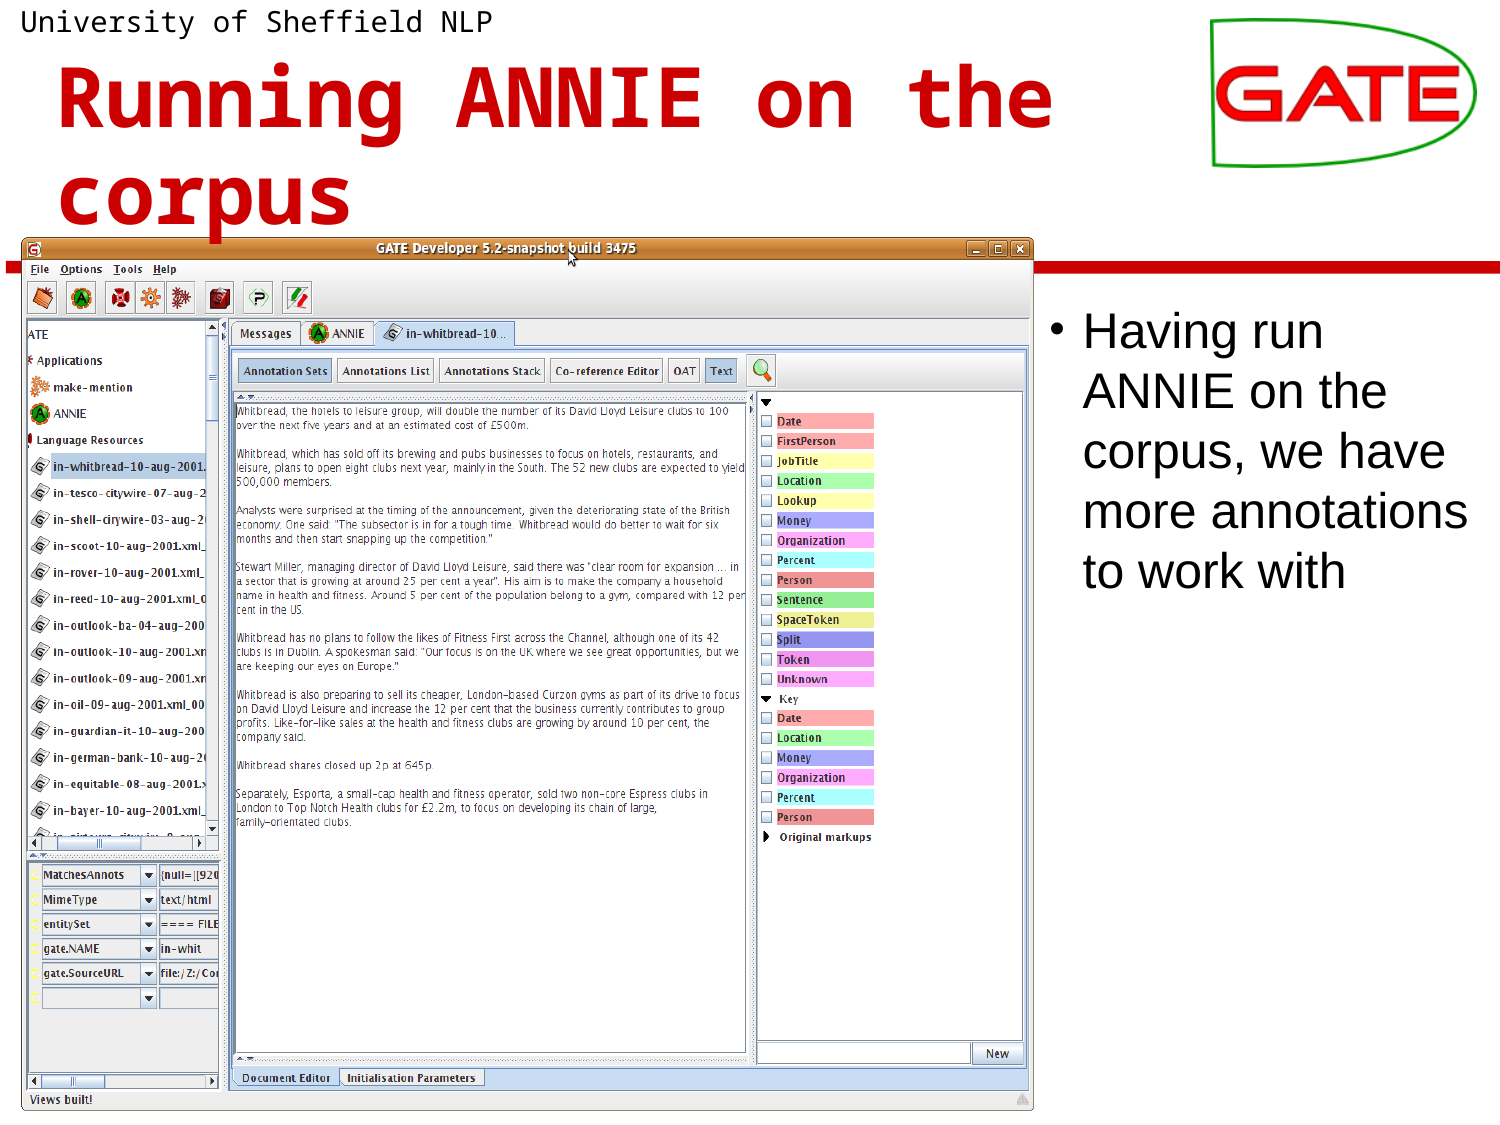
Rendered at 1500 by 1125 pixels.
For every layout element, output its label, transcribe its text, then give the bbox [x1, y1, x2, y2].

picture [1210, 18, 1477, 168]
title Running ANNIE on the corpus [41, 30, 1391, 262]
picture [21, 237, 1034, 1111]
list Having run ANNIE on the corpus, we have more annotations to work with [1033, 290, 1500, 1123]
